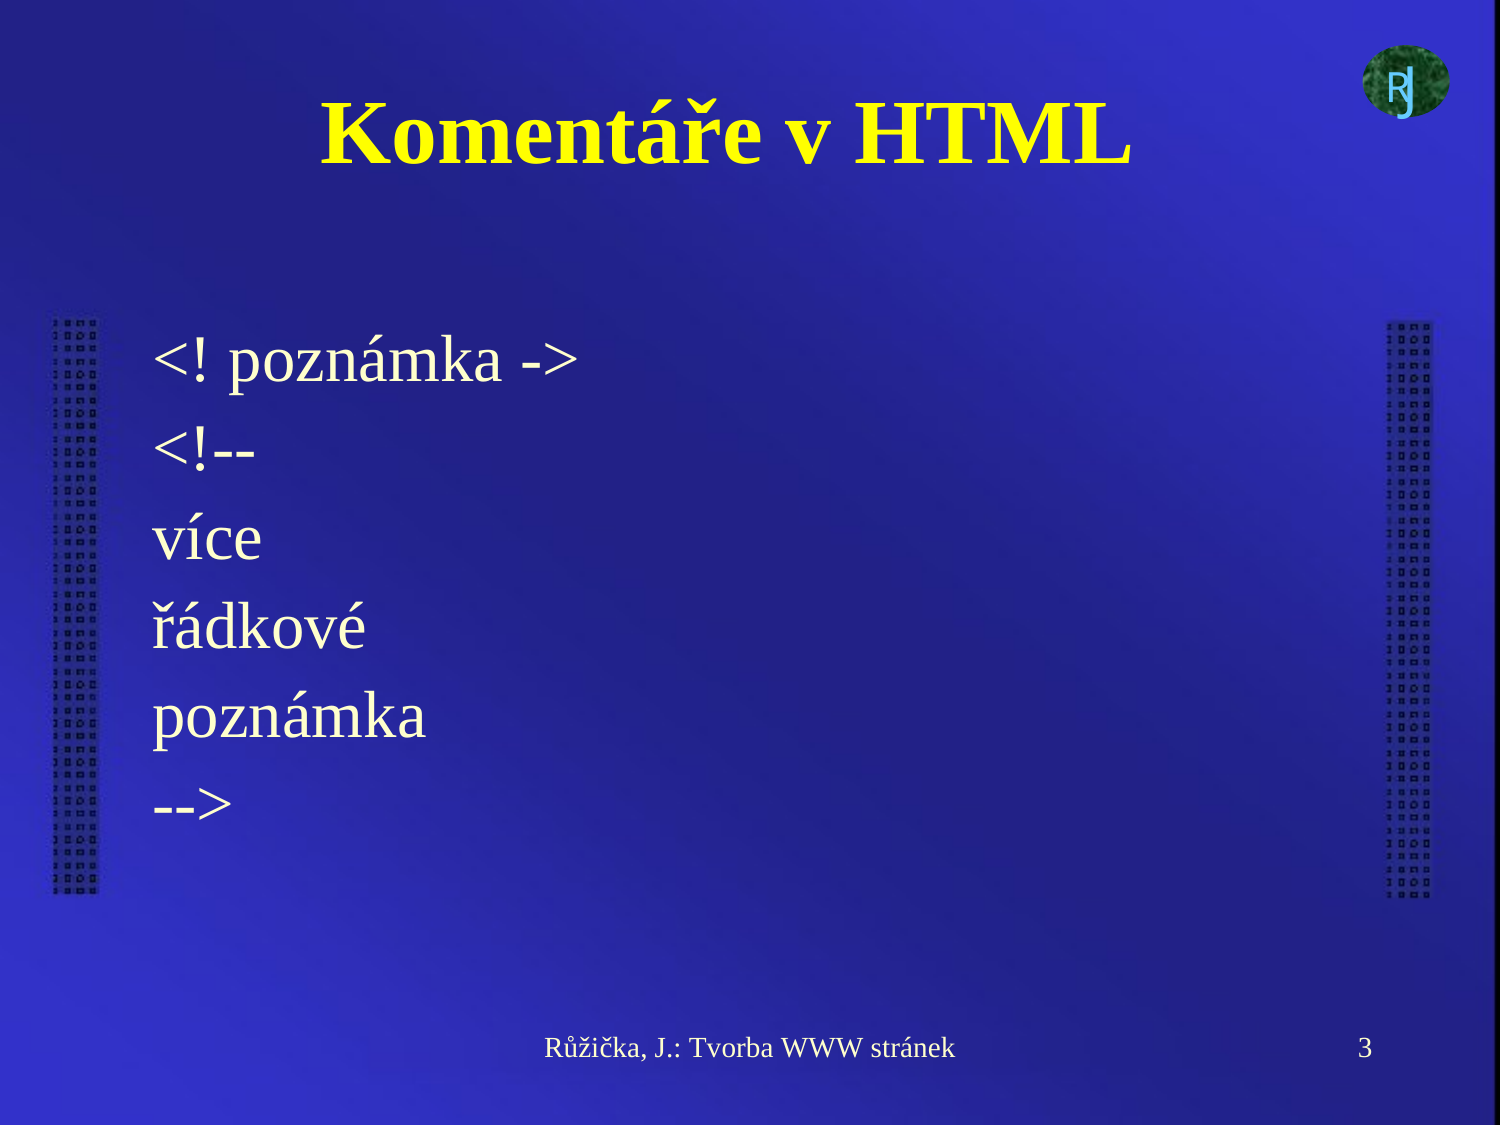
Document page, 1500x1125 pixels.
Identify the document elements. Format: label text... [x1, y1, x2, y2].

text_box J [1388, 39, 1450, 128]
text_box [1362, 61, 1370, 102]
text_box R [1370, 50, 1432, 116]
text_box 1 [1074, 1025, 1388, 1101]
title Komentáře v HTML [90, 39, 1366, 228]
picture [0, 0, 1500, 1125]
text_box Růžička, J.: Tvorba WWW stránek [512, 1025, 988, 1101]
list <! poznámka -> <!-- více řádkové poznámka --> [137, 315, 1413, 987]
